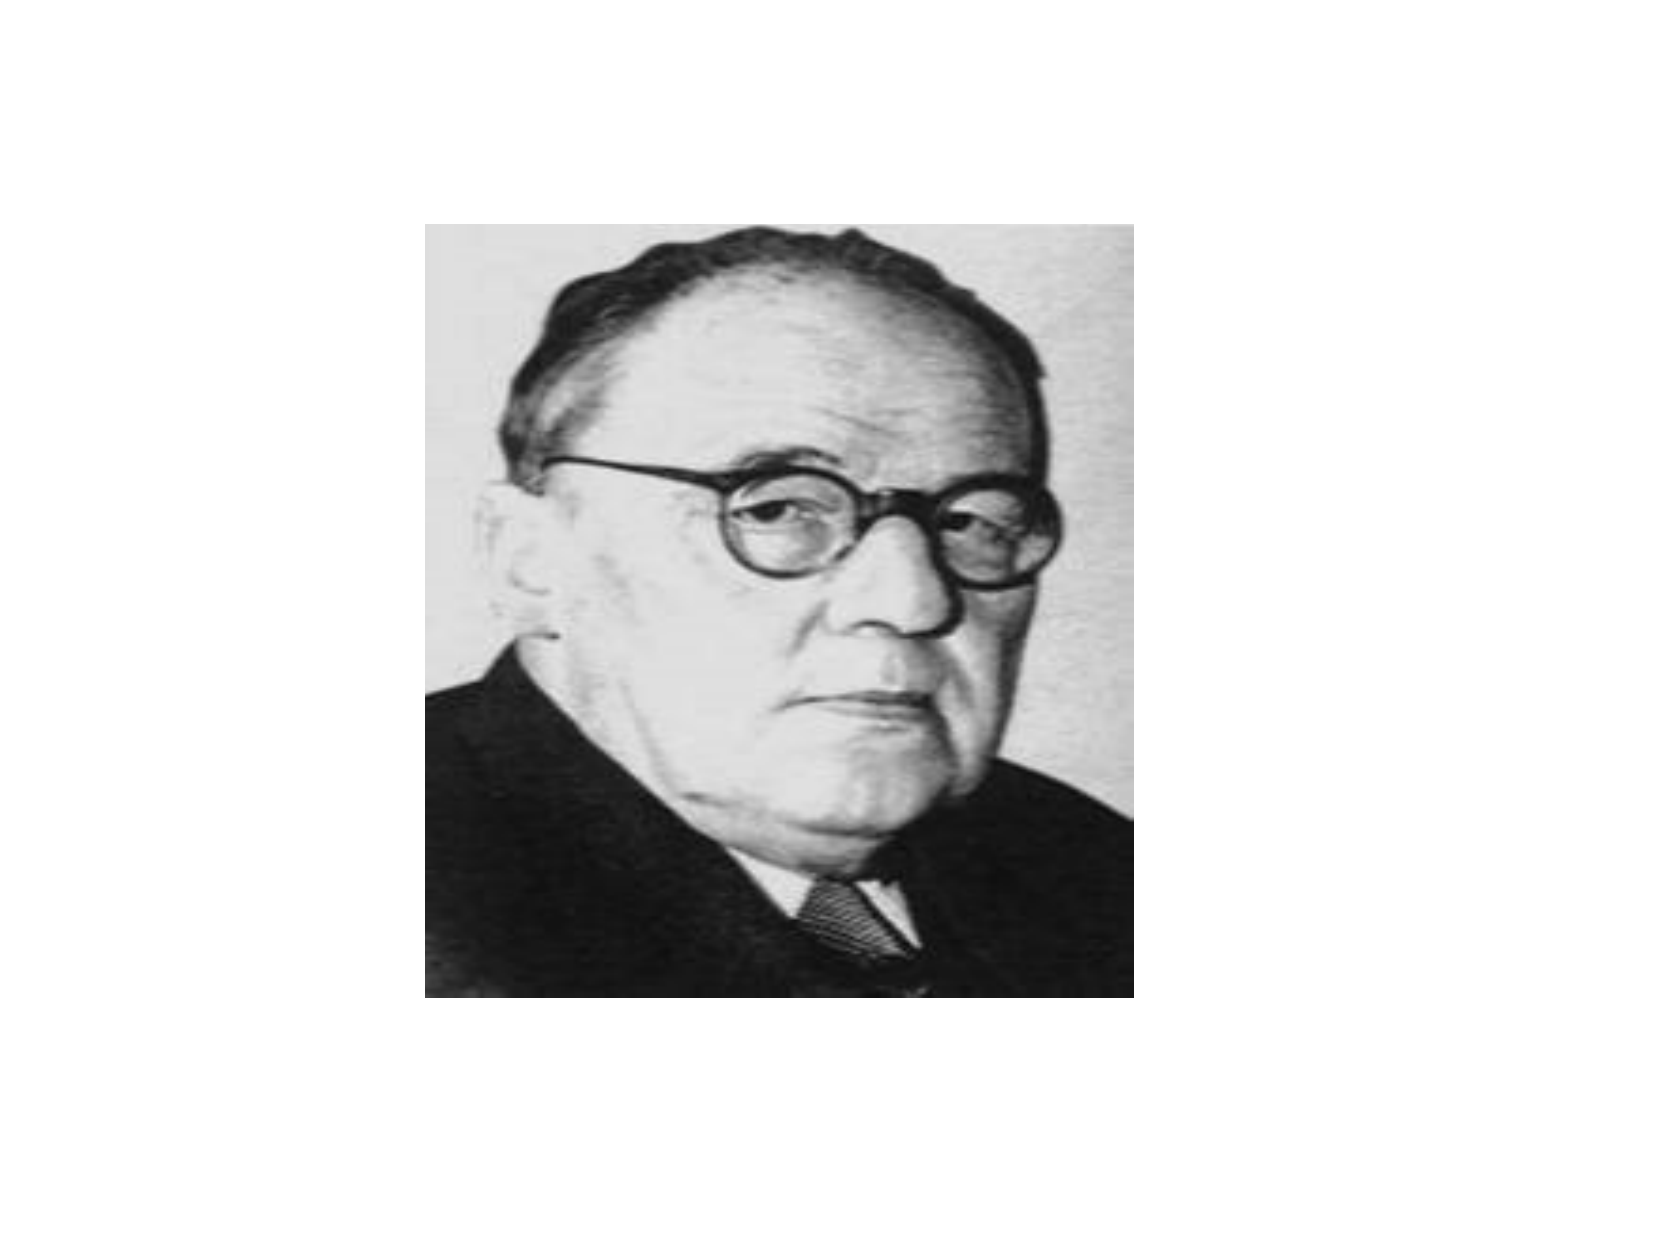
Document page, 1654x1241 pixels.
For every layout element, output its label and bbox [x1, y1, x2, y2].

picture [425, 224, 1134, 998]
